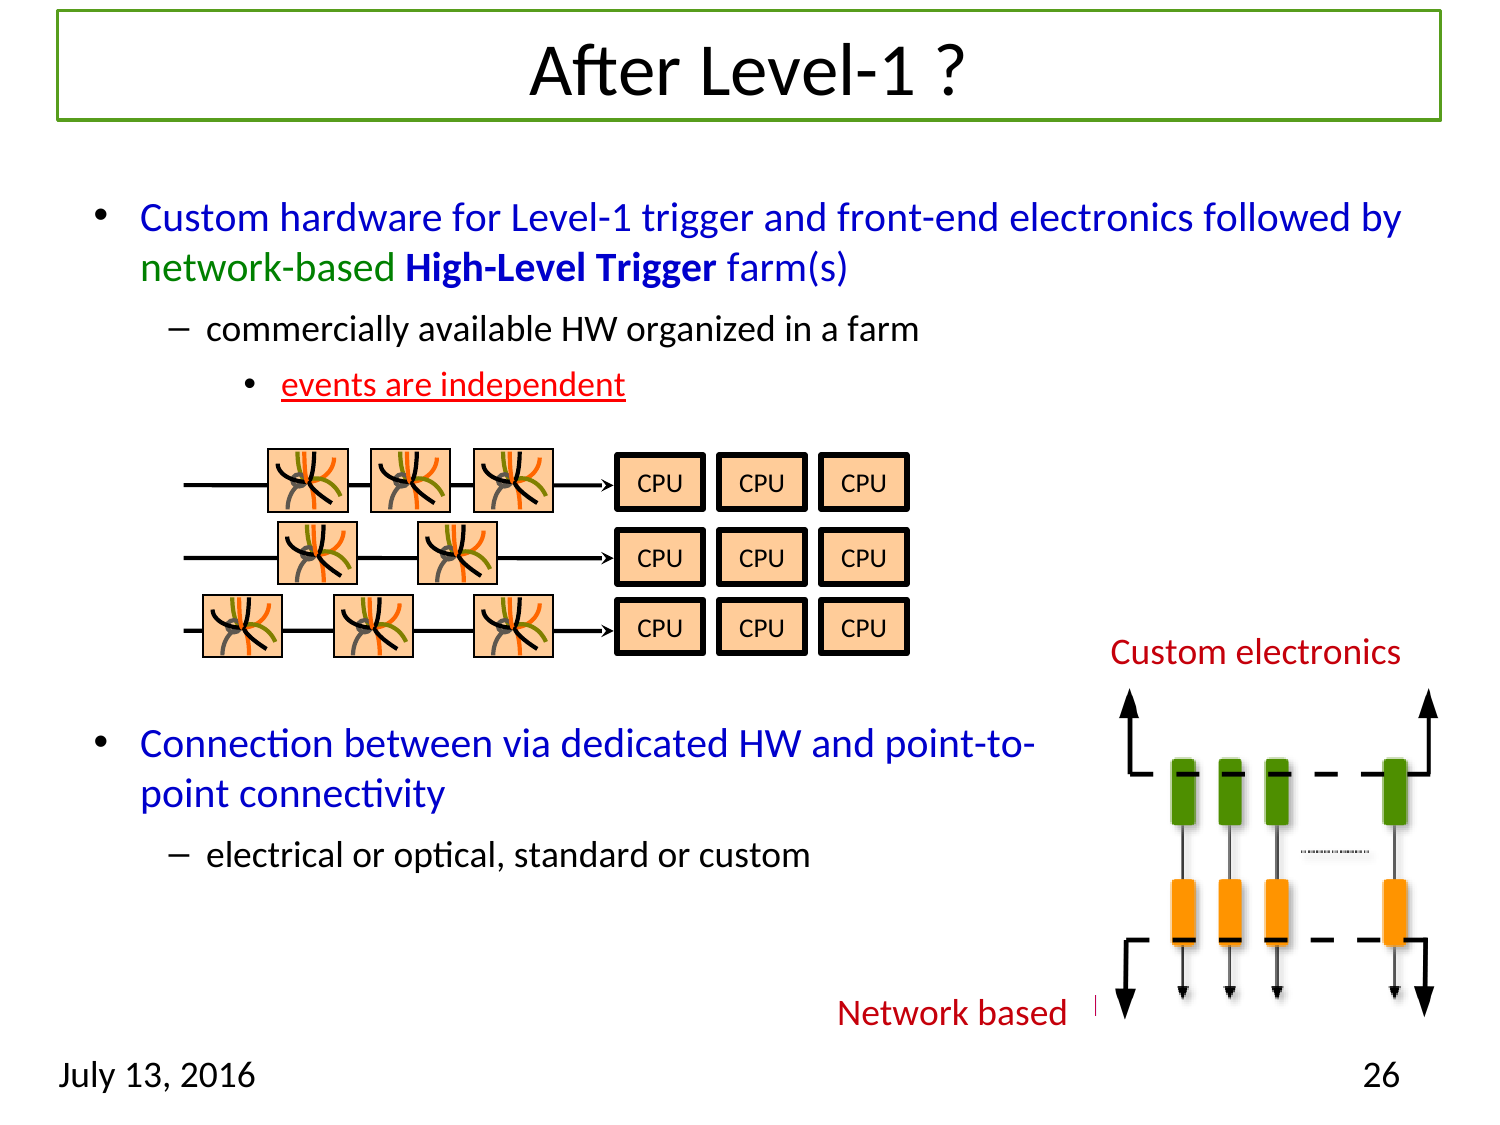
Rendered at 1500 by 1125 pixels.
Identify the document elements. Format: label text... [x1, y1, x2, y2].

text_box CPU [617, 530, 704, 584]
text_box CPU [719, 455, 805, 509]
text_box CPU [719, 599, 805, 654]
text_box [417, 522, 497, 585]
picture [1095, 674, 1451, 1020]
text_box CPU [617, 455, 704, 509]
text_box [268, 449, 348, 512]
text_box CPU [820, 530, 907, 584]
text_box CPU [820, 599, 907, 654]
text_box CPU [719, 530, 805, 584]
text_box [473, 595, 553, 658]
text_box [202, 595, 283, 658]
title After Level-1 ? [57, 10, 1441, 121]
text_box Custom electronics [1095, 619, 1437, 680]
text_box [370, 449, 451, 512]
list Connection between via dedicated HW and point-to-point connectivity electrical or optical, standard or custom [78, 707, 1055, 1055]
text_box [473, 449, 553, 512]
text_box [277, 522, 357, 585]
text_box [333, 595, 413, 658]
text_box CPU [617, 599, 704, 654]
text_box Network based [822, 980, 1095, 1041]
text_box CPU [820, 455, 907, 509]
list Custom hardware for Level-1 trigger and front-end electronics followed by network-based High-Level Trigger farm(s) commercially available HW organized in a farm events are independent [78, 181, 1429, 421]
